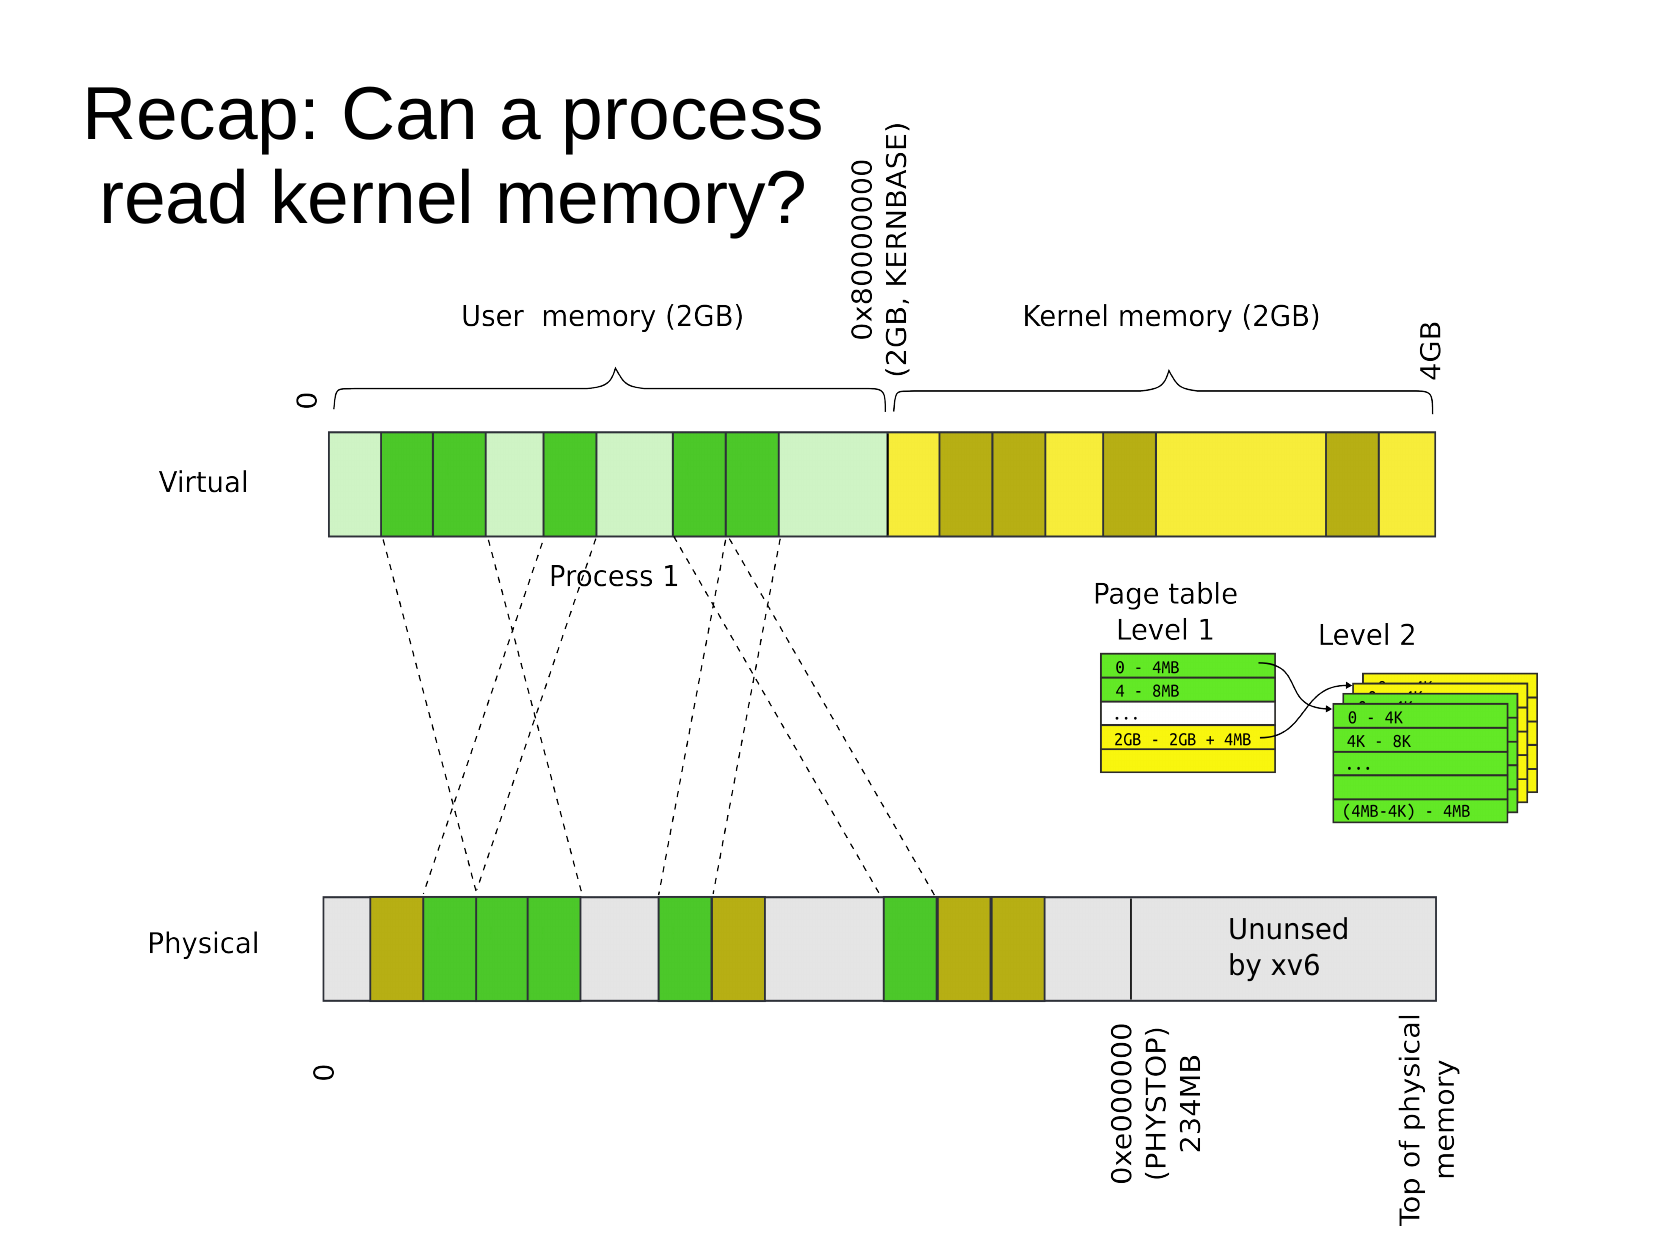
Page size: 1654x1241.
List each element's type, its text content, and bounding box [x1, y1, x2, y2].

picture [150, 124, 1538, 1226]
title Recap: Can a process read kernel memory? [82, 29, 826, 282]
